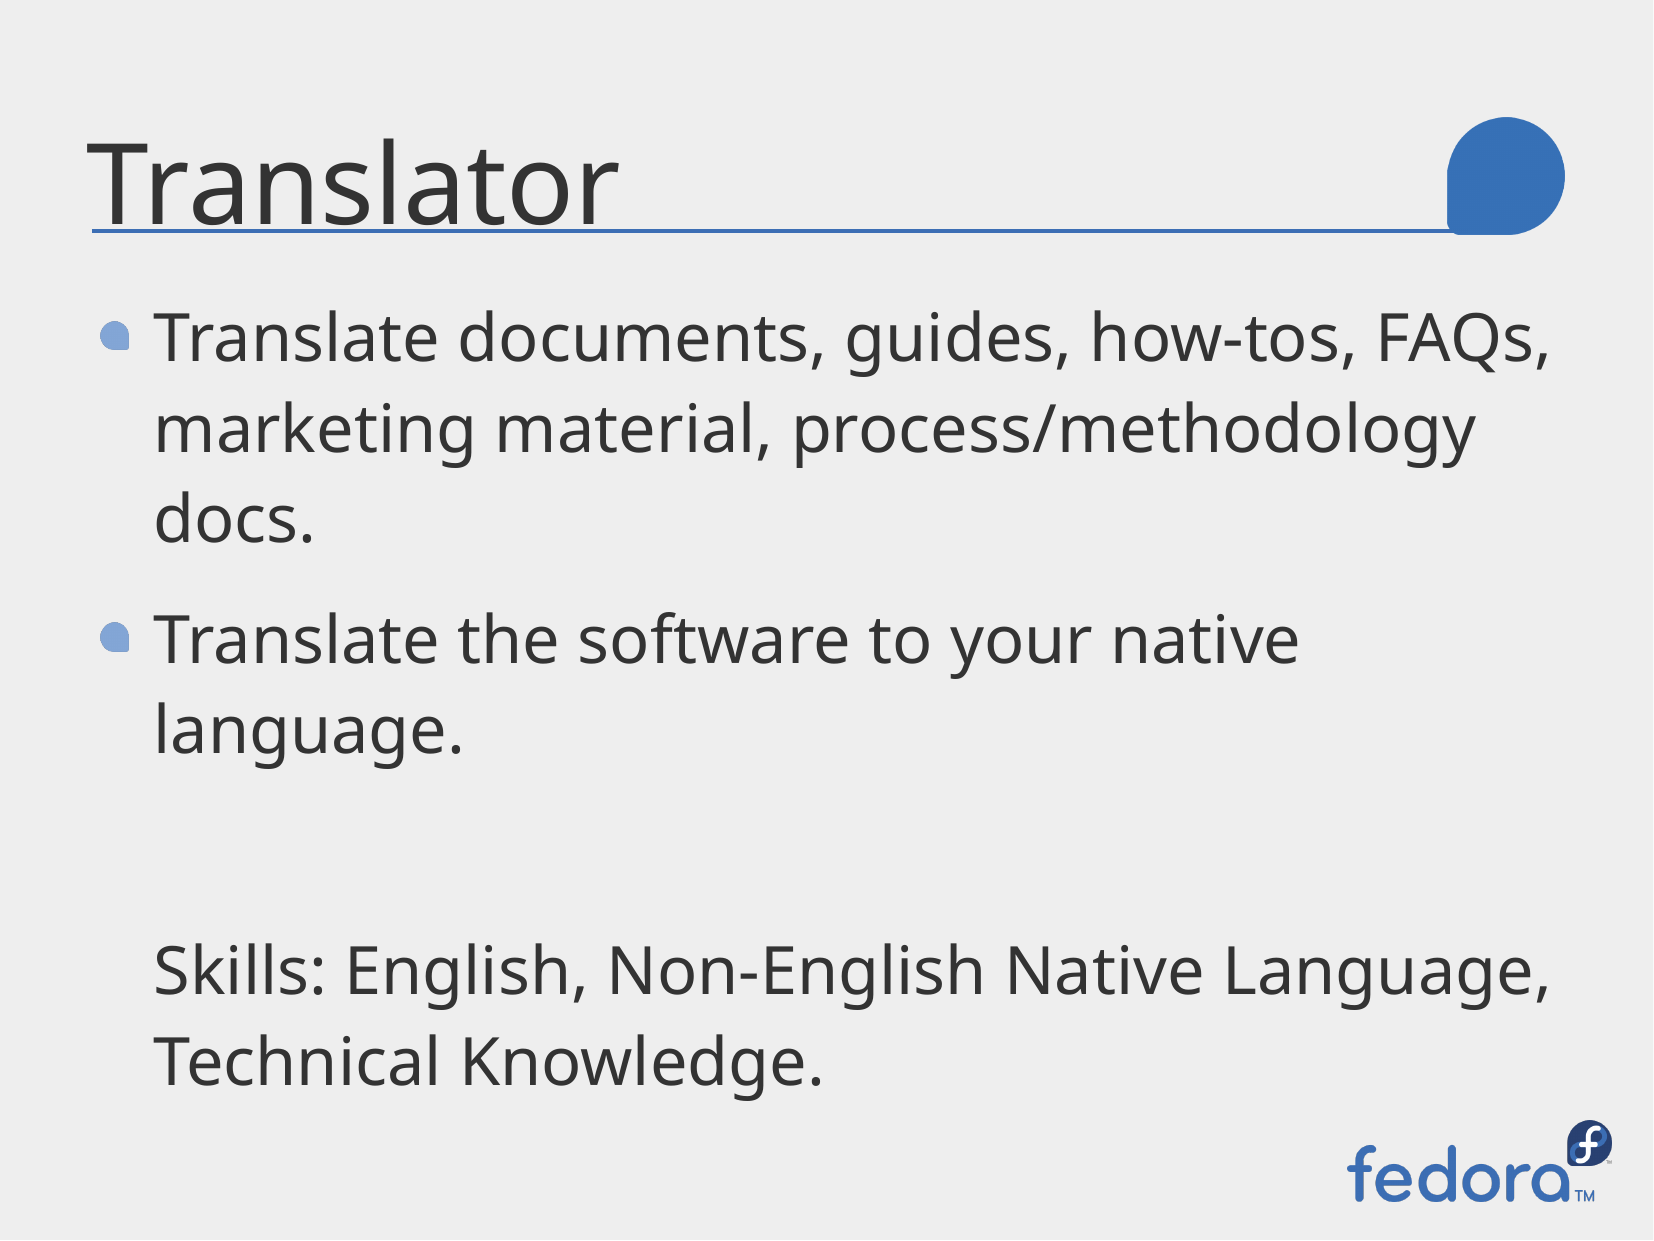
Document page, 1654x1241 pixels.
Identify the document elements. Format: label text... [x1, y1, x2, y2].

list Translate documents, guides, how-tos, FAQs, marketing material, process/methodology docs. Translate the software to your native language. Skills: English, Non-English Native Language, Technical Knowledge. [82, 290, 1571, 1105]
title Translator [86, 111, 1575, 250]
picture [1347, 1120, 1612, 1202]
